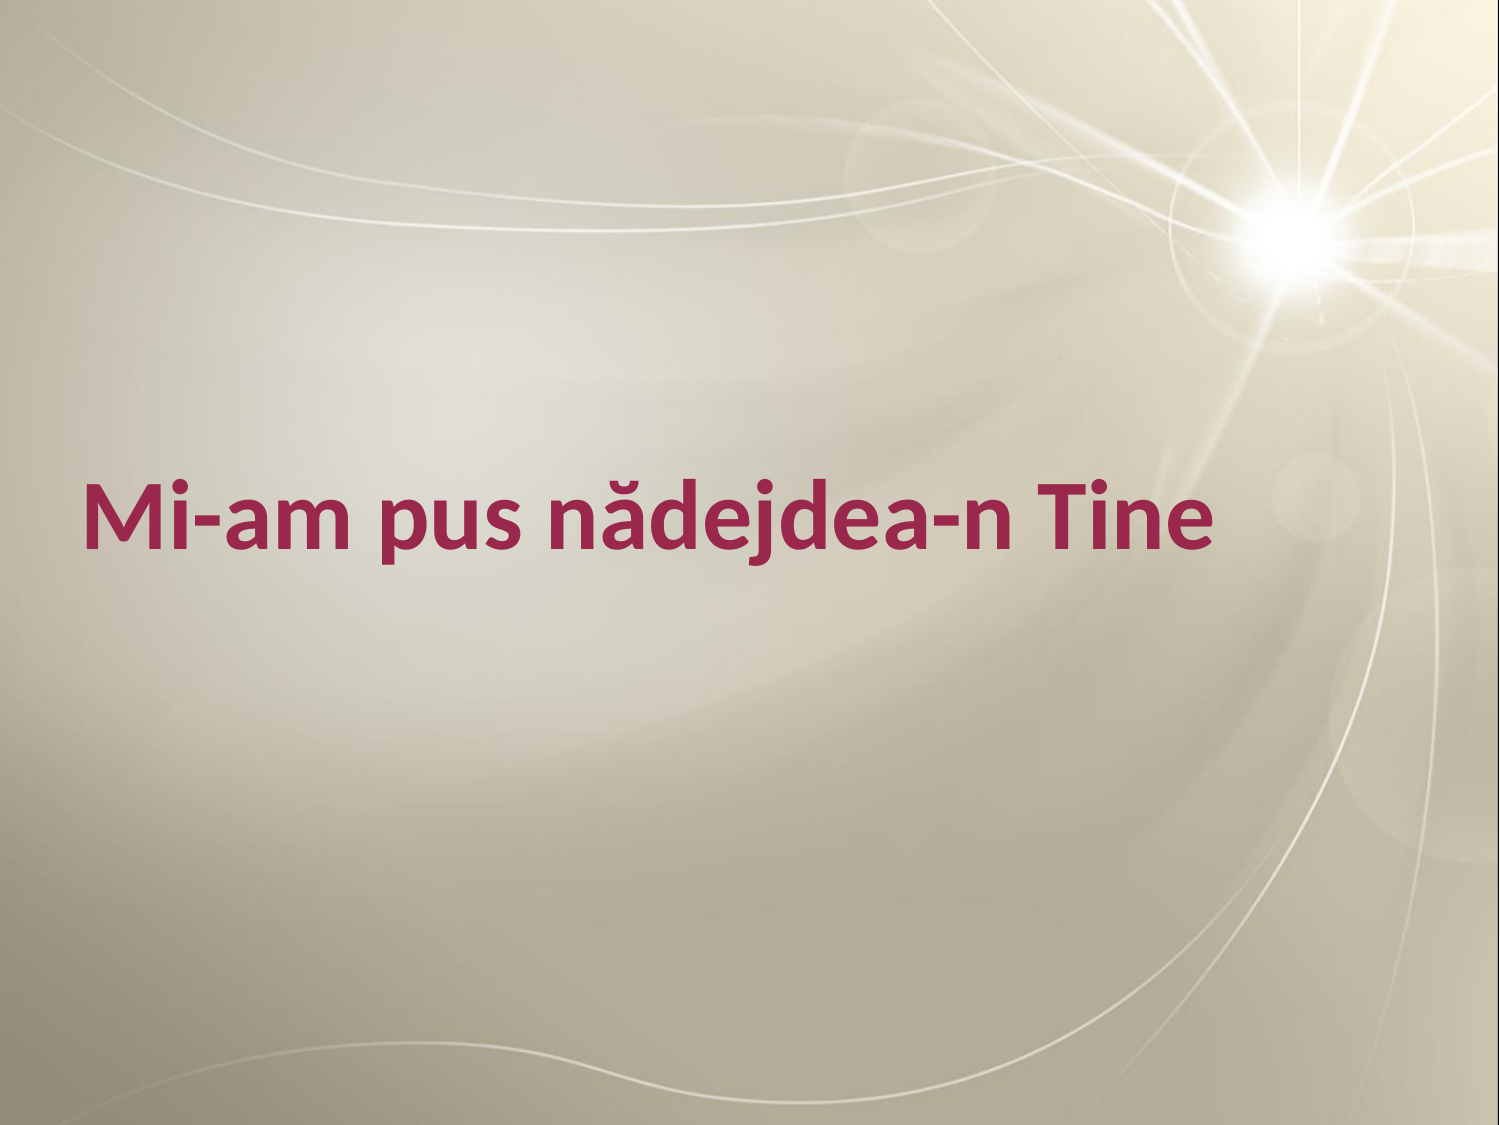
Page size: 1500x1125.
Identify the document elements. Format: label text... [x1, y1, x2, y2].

picture [0, 0, 1499, 1125]
title Mi-am pus nădejdea-n Tine [13, 259, 1262, 760]
